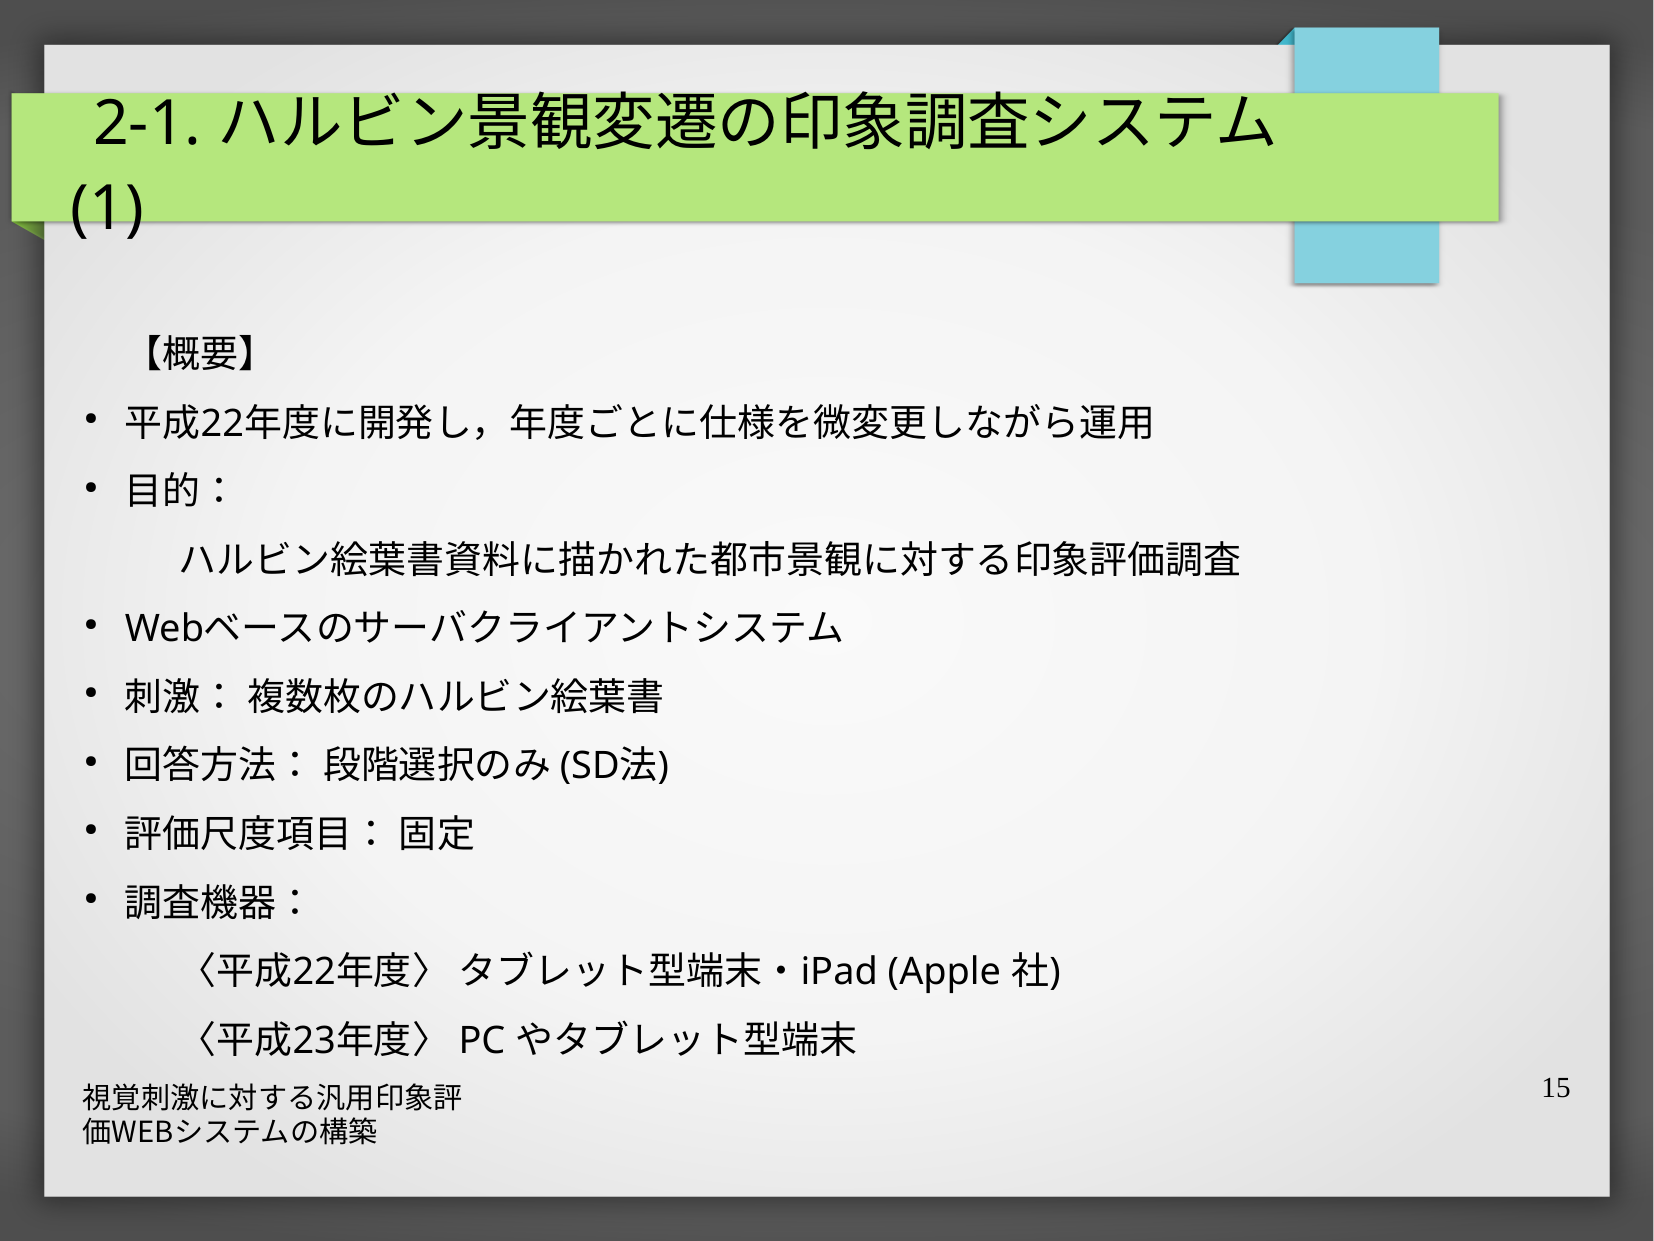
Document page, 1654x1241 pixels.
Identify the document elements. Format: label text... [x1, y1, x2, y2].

picture [0, 0, 1654, 1241]
title 2-1. ハルビン景観変遷の印象調査システム (1) [70, 106, 1359, 213]
list 【概要】 平成22年度に開発し，年度ごとに仕様を微変更しながら運用 目的： ハルビン絵葉書資料に描かれた都市景観に対する印象評価調査 Webベースのサーバクライアントシステム 刺激： 複数枚のハルビン絵葉書 回答方法： 段階選択のみ (SD法) 評価尺度項目： 固定 調査機器： 〈平成22年度〉 タブレット型端末・iPad (Apple 社) 〈平成23年度〉 PC やタブレット型端末 [70, 296, 1607, 1074]
